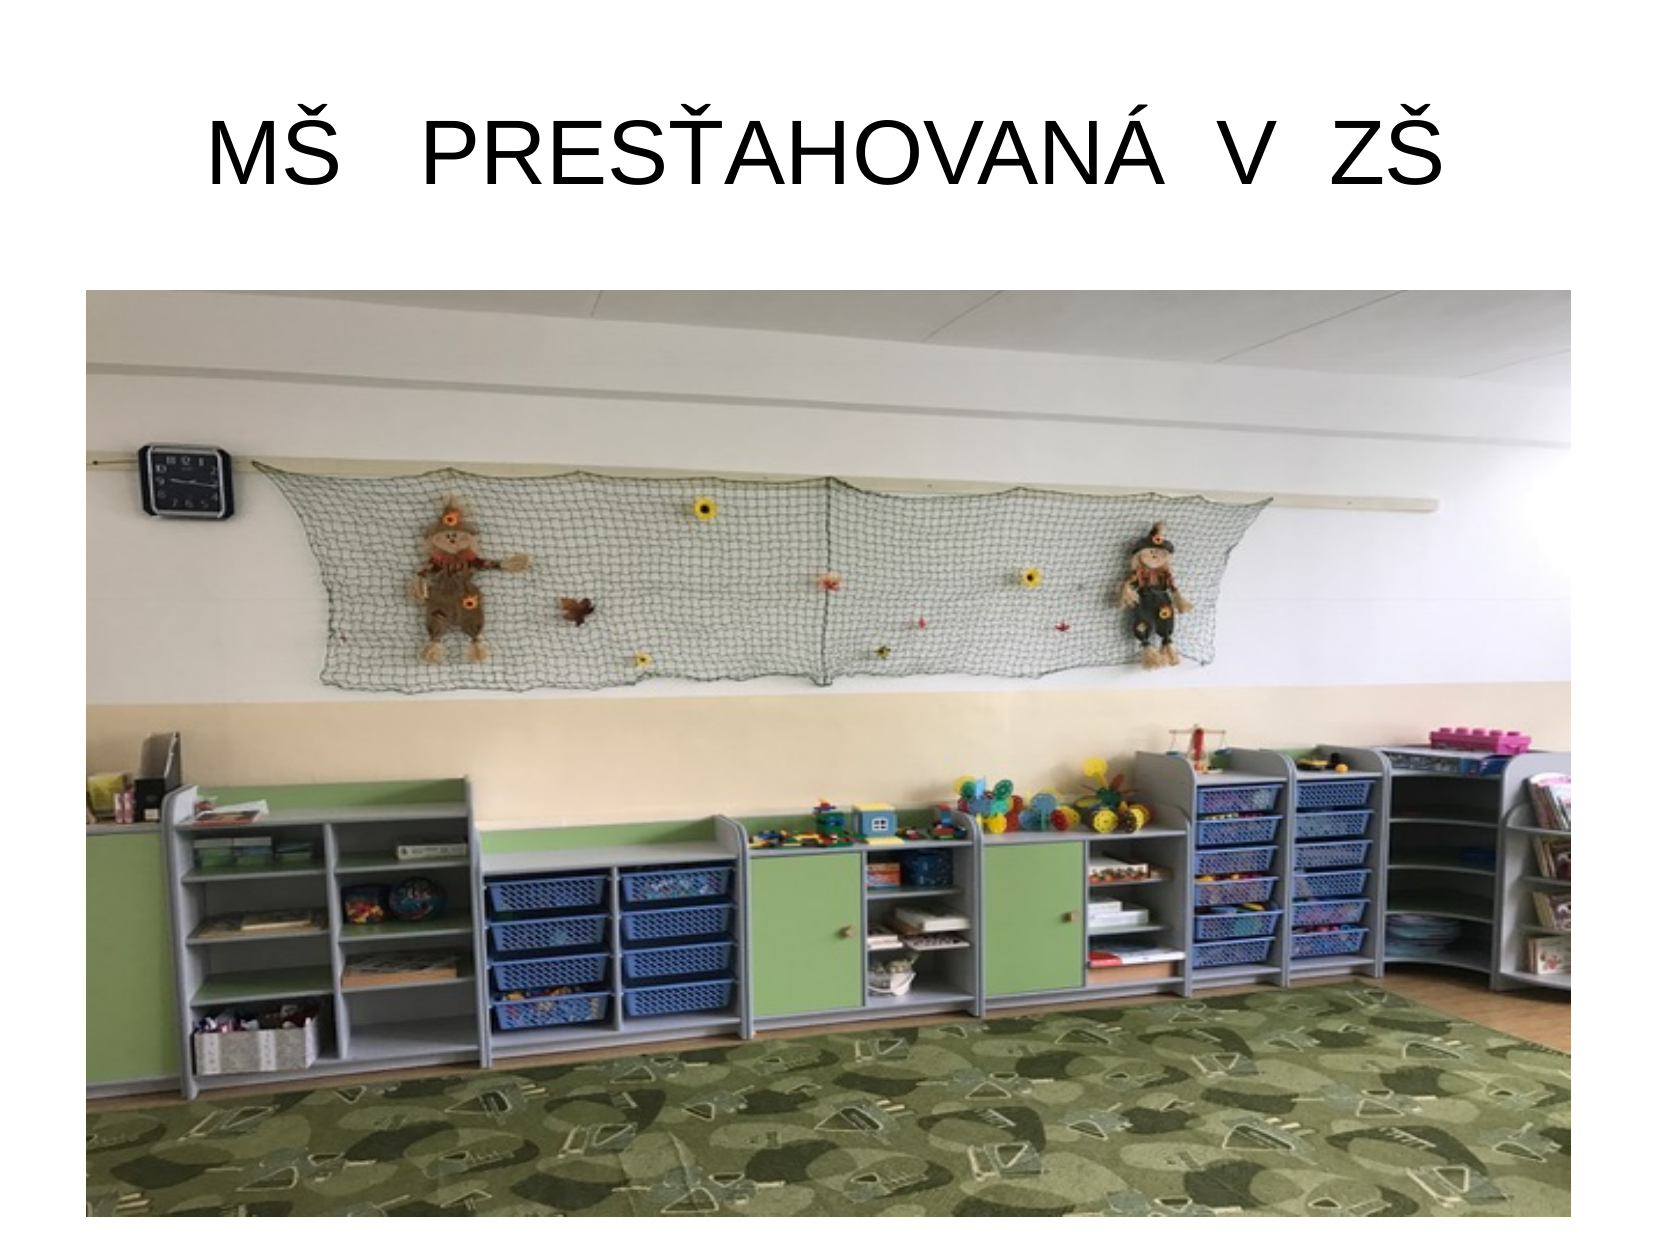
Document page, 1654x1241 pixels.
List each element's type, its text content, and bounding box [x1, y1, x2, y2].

picture [86, 290, 1571, 1217]
title MŠ PRESŤAHOVANÁ V ZŠ [82, 49, 1571, 257]
